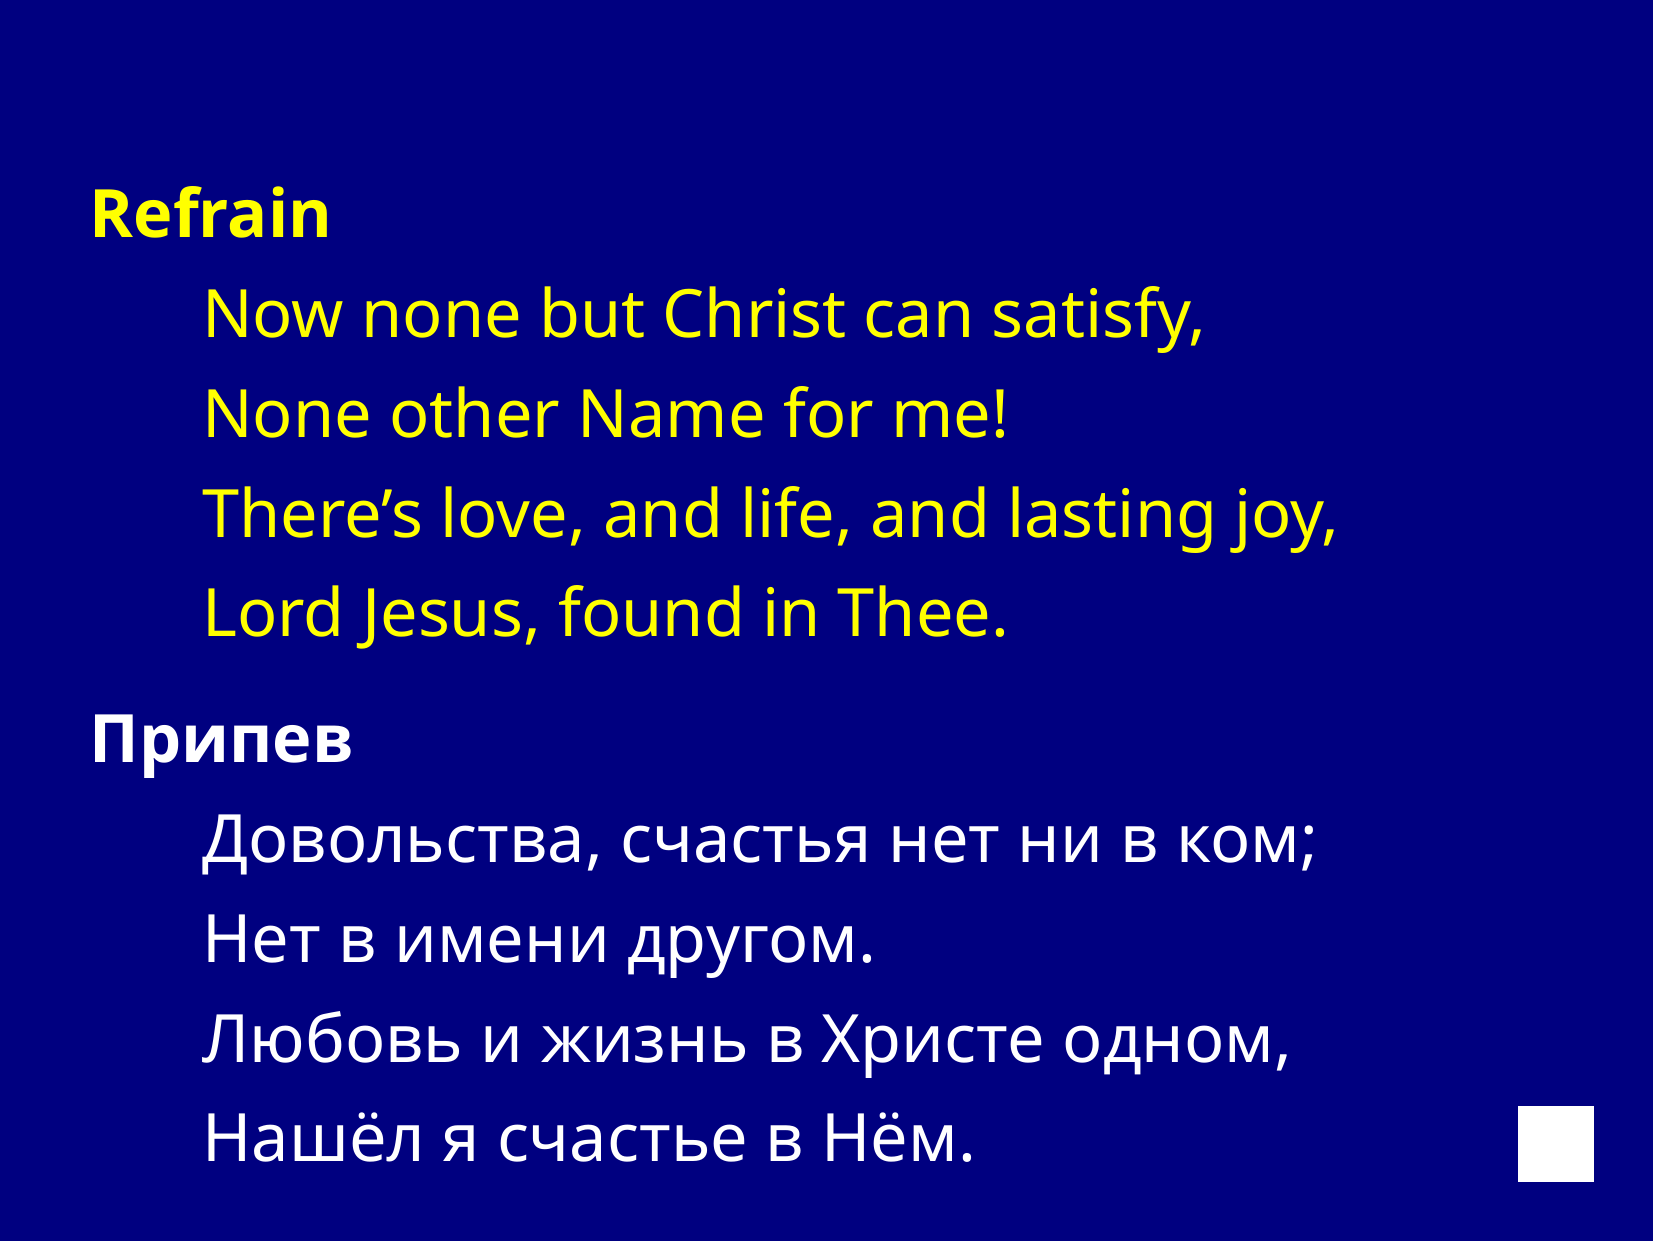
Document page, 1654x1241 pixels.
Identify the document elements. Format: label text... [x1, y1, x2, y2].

text_box Припев Довольства, счастья нет ни в ком; Нет в имени другом. Любовь и жизнь в Христе одном, Нашёл я счастье в Нём. [75, 675, 1576, 1163]
text_box Refrain Now none but Christ can satisfy, None other Name for me! There’s love, and life, and lasting joy, Lord Jesus, found in Thee. [75, 150, 1576, 638]
text_box [1518, 1106, 1594, 1182]
